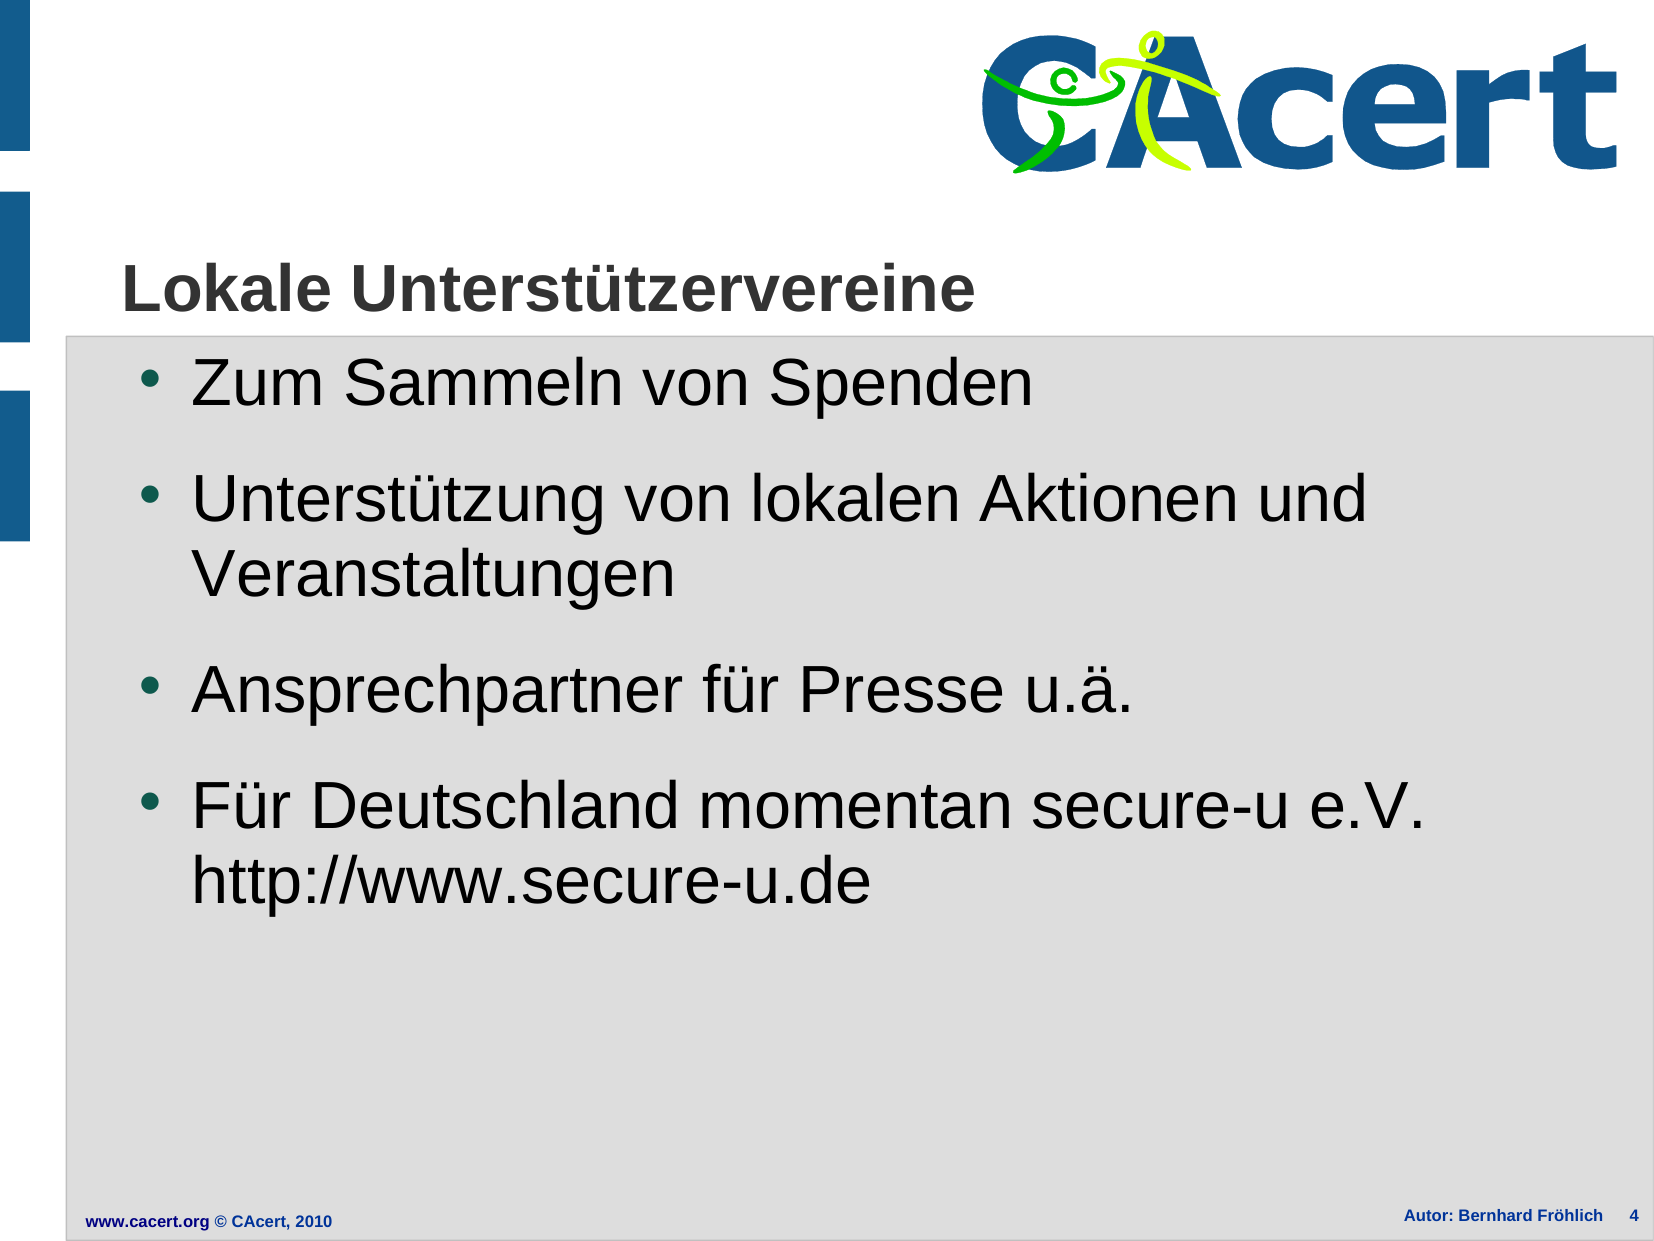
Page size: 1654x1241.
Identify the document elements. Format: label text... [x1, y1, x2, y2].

list Zum Sammeln von Spenden Unterstützung von lokalen Aktionen und Veranstaltungen Ansprechpartner für Presse u.ä. Für Deutschland momentan secure-u e.V. http://www.secure-u.de [121, 344, 1533, 1137]
title Lokale Unterstützervereine [121, 167, 1533, 326]
